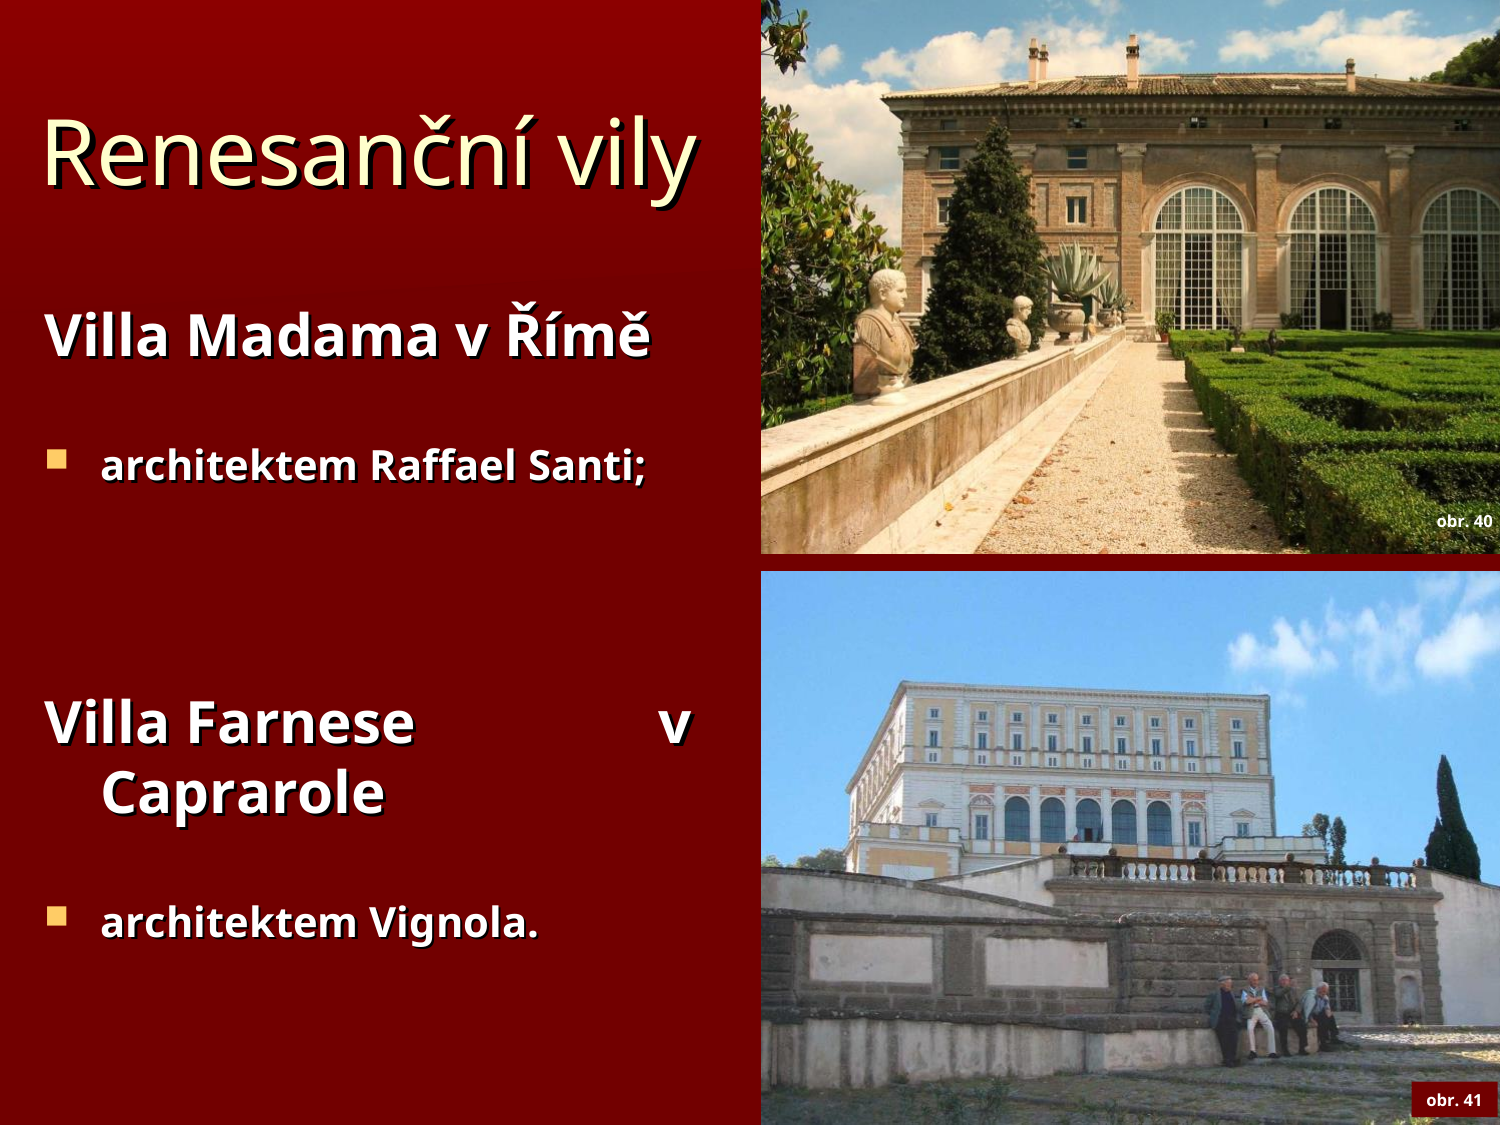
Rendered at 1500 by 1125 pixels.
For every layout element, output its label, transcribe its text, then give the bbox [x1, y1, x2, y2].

title Renesanční vily [0, 54, 739, 243]
text_box obr. 41 [1411, 1081, 1498, 1118]
list Villa Madama v Římě architektem Raffael Santi; Villa Farnese v Caprarole architektem Vignola. [29, 290, 738, 1000]
text_box obr. 40 [1421, 502, 1500, 539]
text_box [761, 571, 1500, 1125]
text_box [761, 0, 1500, 554]
